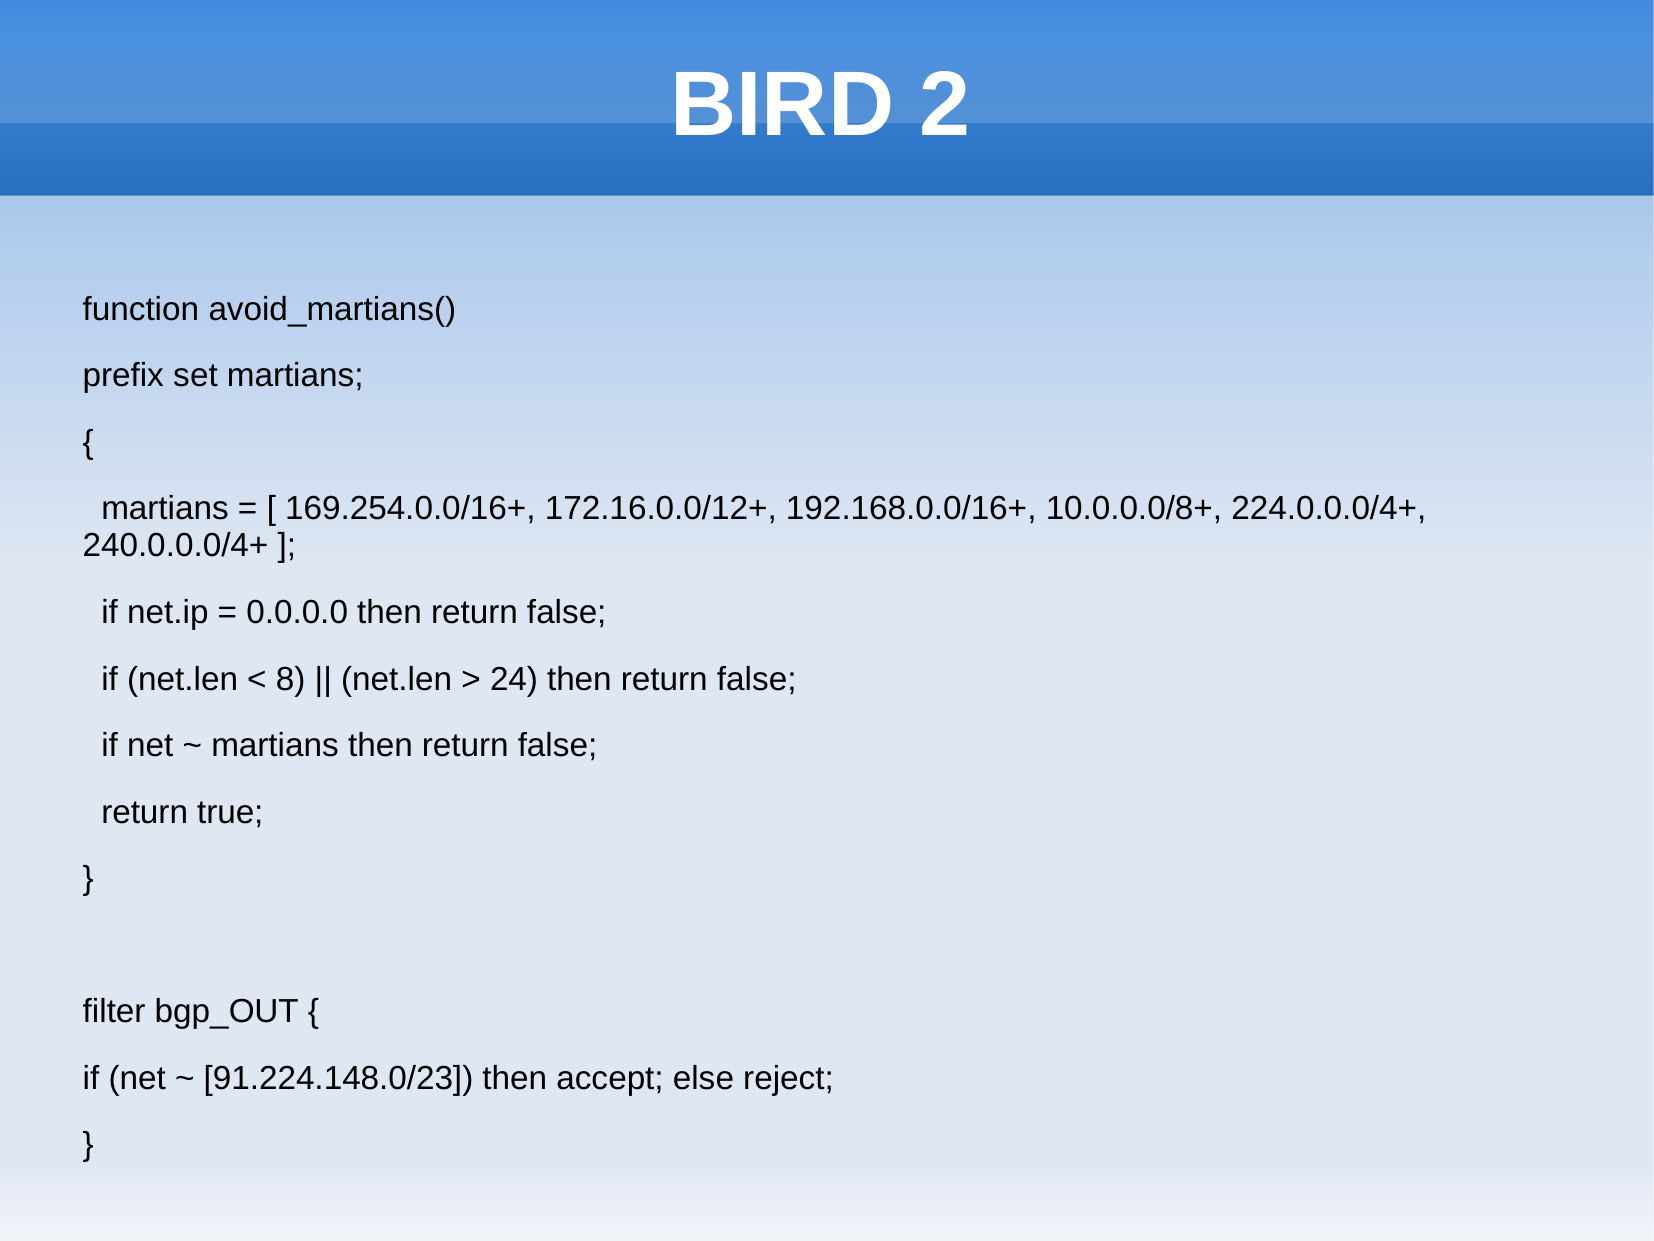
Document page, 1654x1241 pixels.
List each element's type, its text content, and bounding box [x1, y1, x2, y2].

list function avoid_martians() prefix set martians; { martians = [ 169.254.0.0/16+, 172.16.0.0/12+, 192.168.0.0/16+, 10.0.0.0/8+, 224.0.0.0/4+, 240.0.0.0/4+ ]; if net.ip = 0.0.0.0 then return false; if (net.len < 8) || (net.len > 24) then return false; if net ~ martians then return false; return true; } filter bgp_OUT { if (net ~ [91.224.148.0/23]) then accept; else reject; } [82, 290, 1571, 1163]
title BIRD 2 [76, 7, 1565, 200]
picture [0, 0, 1654, 1241]
